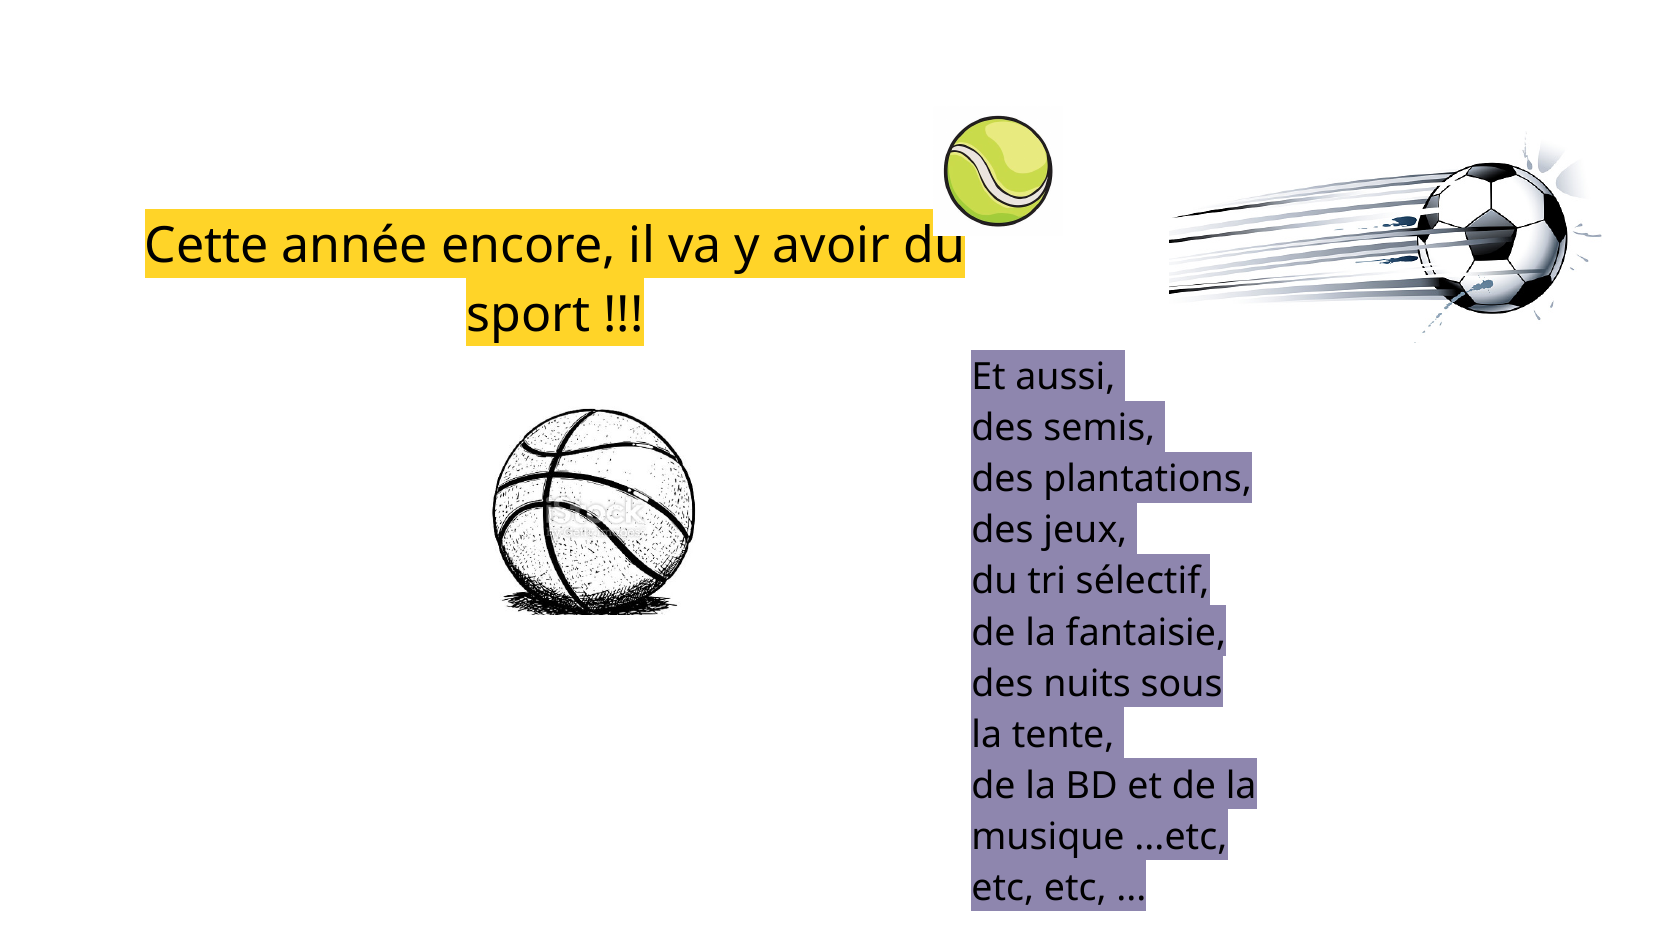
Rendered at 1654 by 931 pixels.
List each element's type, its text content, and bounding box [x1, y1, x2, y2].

title Cette année encore, il va y avoir du sport !!! [94, 212, 1016, 343]
text_box Et aussi, des semis, des plantations, des jeux, du tri sélectif, de la fantaisie, des nuits sous la tente, de la BD et de la musique ...etc, etc, etc, ... [956, 342, 1276, 808]
picture [460, 401, 697, 615]
picture [1169, 131, 1602, 343]
picture [933, 106, 1063, 236]
